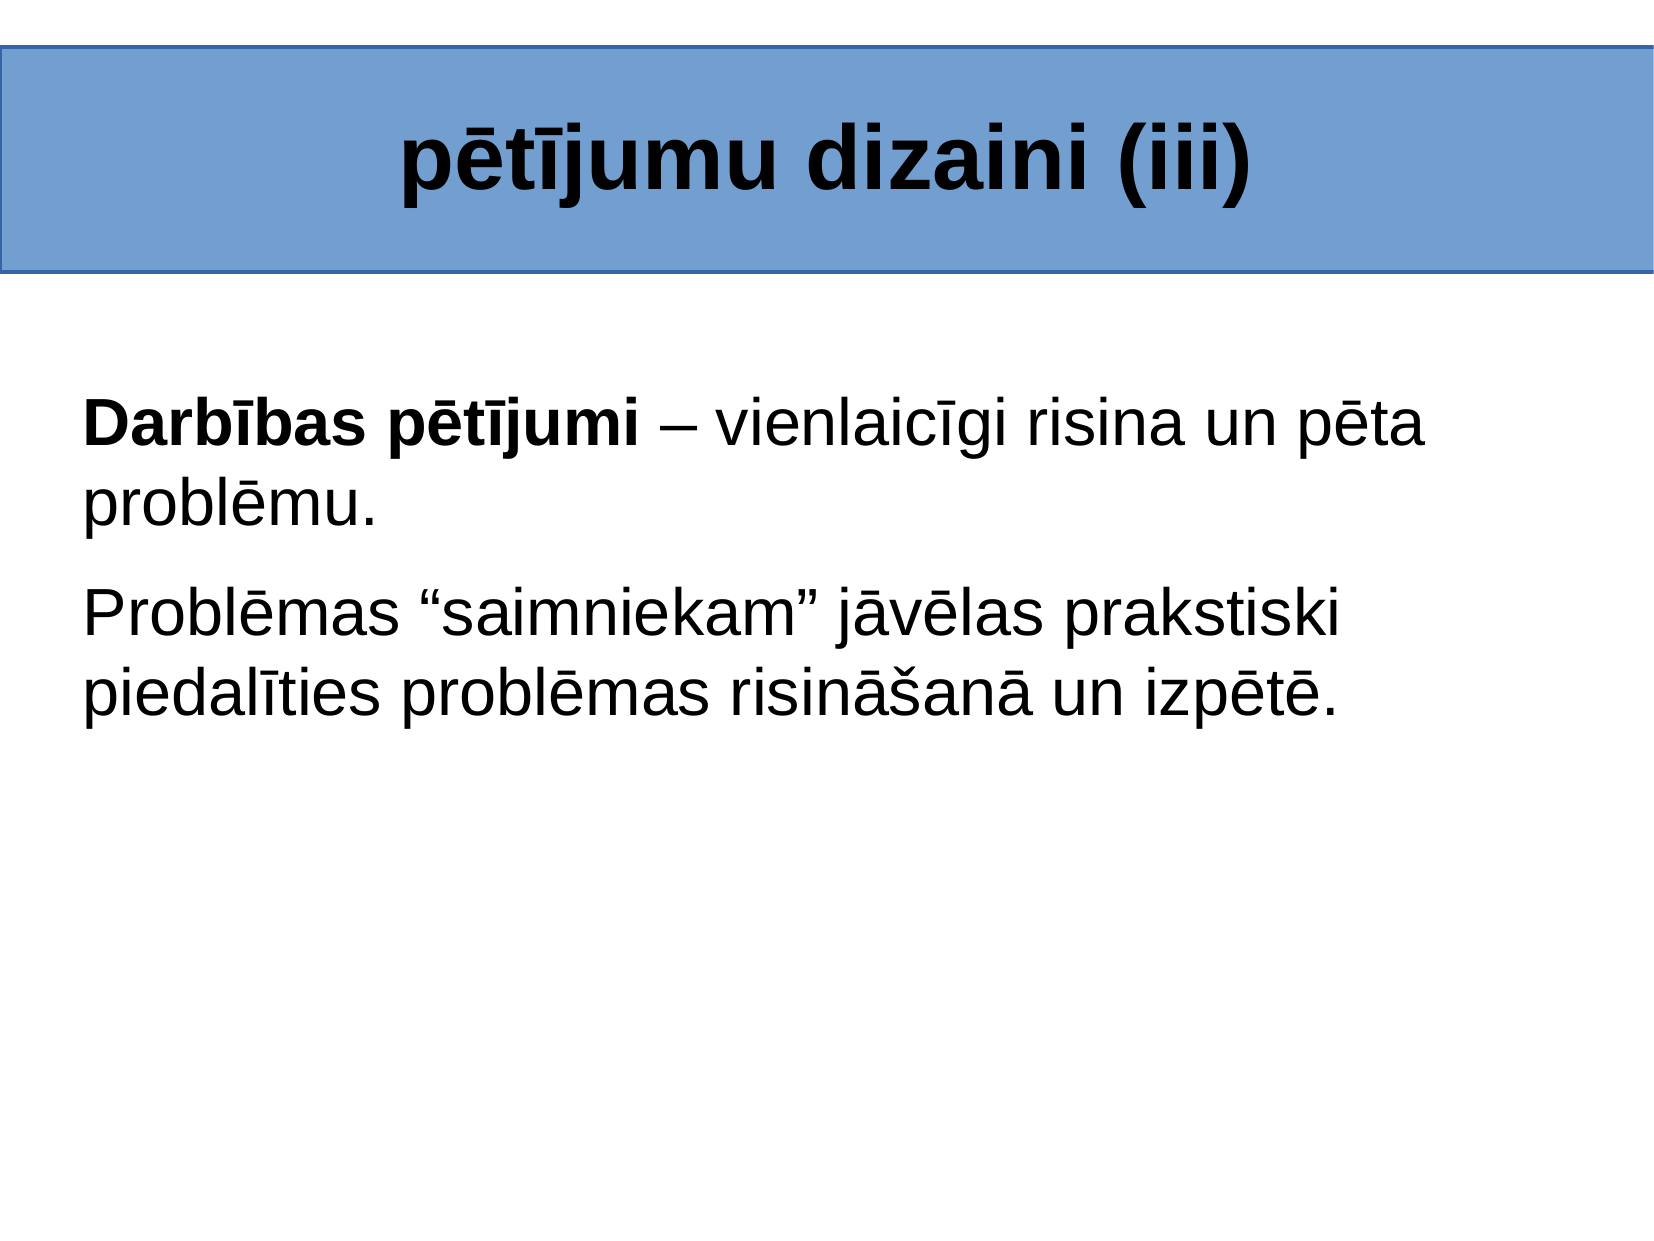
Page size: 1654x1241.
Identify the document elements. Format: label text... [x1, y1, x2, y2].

text_box [0, 47, 1654, 272]
list Darbības pētījumi – vienlaicīgi risina un pēta problēmu. Problēmas “saimniekam” jāvēlas prakstiski piedalīties problēmas risināšanā un izpētē. [82, 378, 1619, 1099]
title pētījumu dizaini (iii) [82, 97, 1571, 209]
